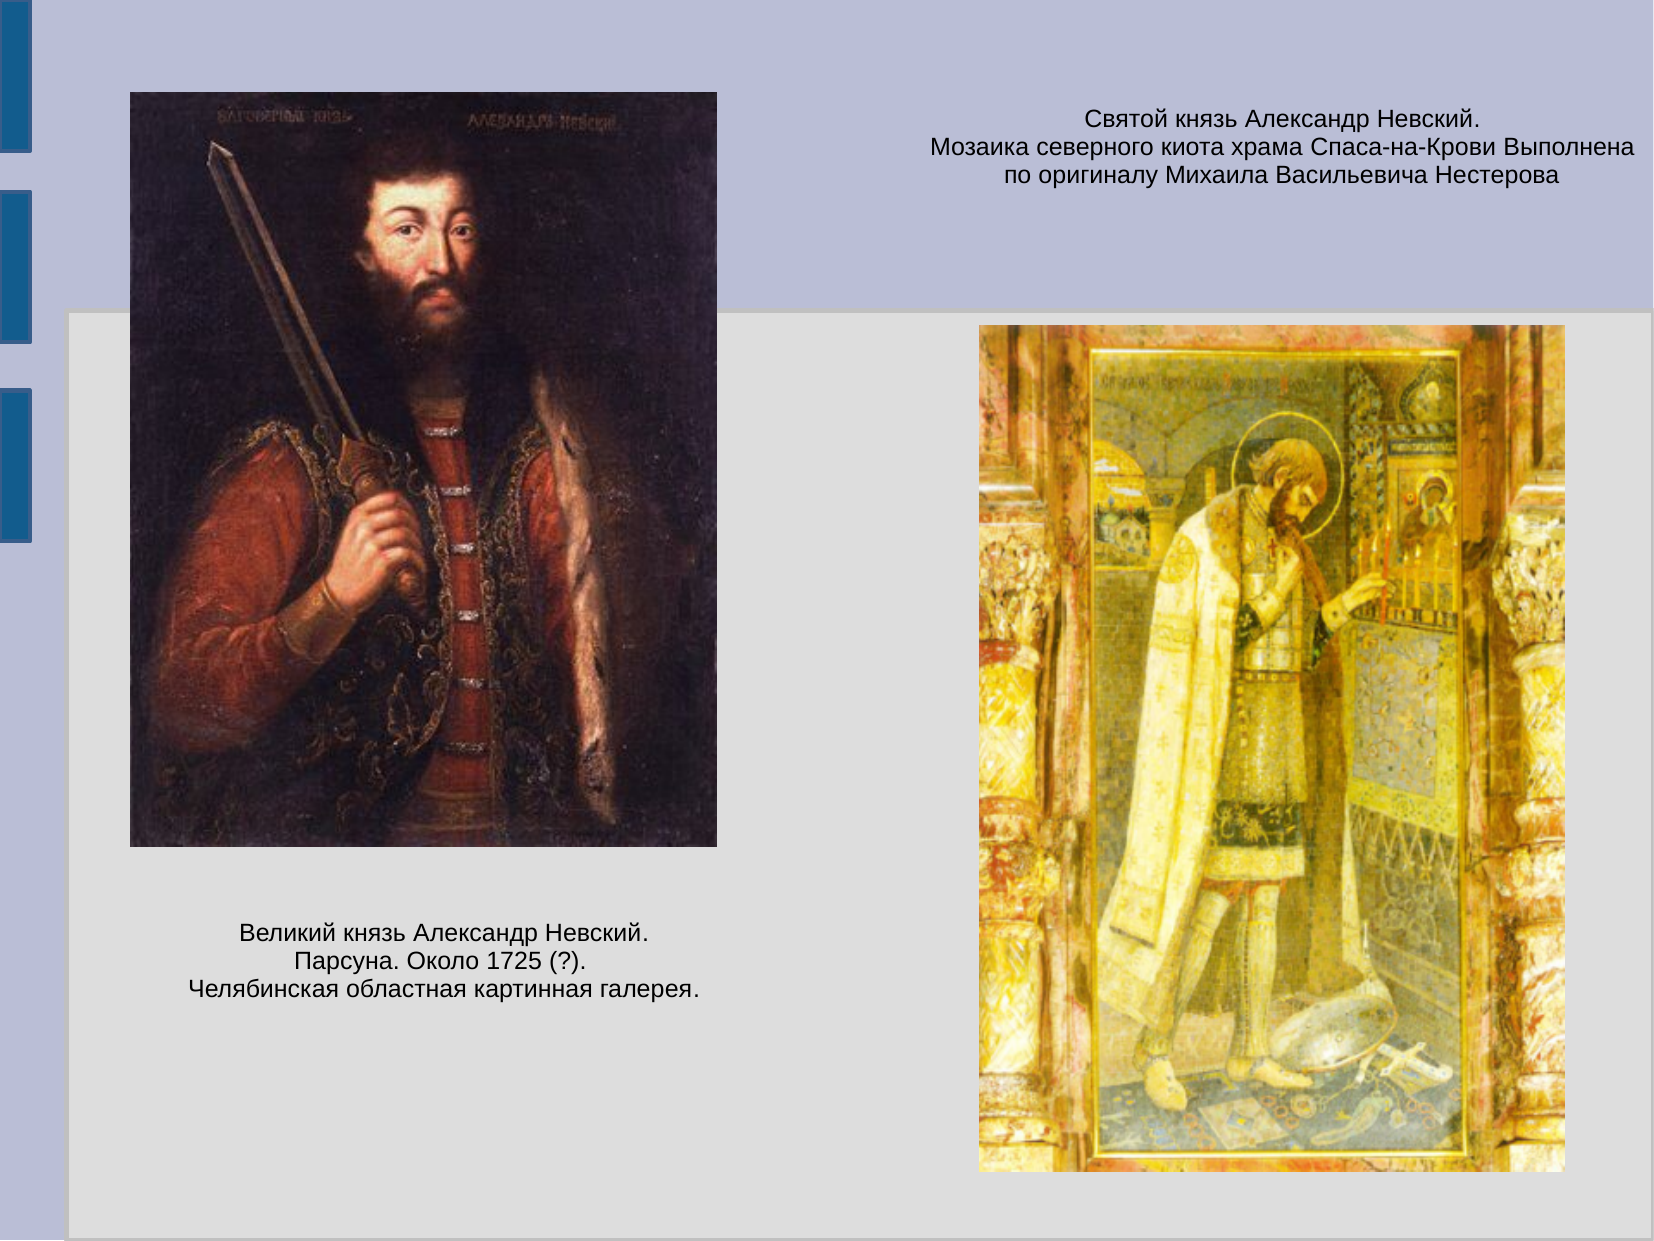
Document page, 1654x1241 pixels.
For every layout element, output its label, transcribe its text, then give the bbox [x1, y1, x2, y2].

picture [979, 616, 1565, 1172]
picture [130, 92, 717, 847]
text_box Святой князь Александр Невский. Мозаика северного киота храма Спаса-на-Крови Выполнена по оригиналу Михаила Васильевича Нестерова [911, 97, 1654, 616]
text_box Великий князь Александр Невский. Парсуна. Около 1725 (?). Челябинская областная картинная галерея. [139, 911, 749, 1075]
